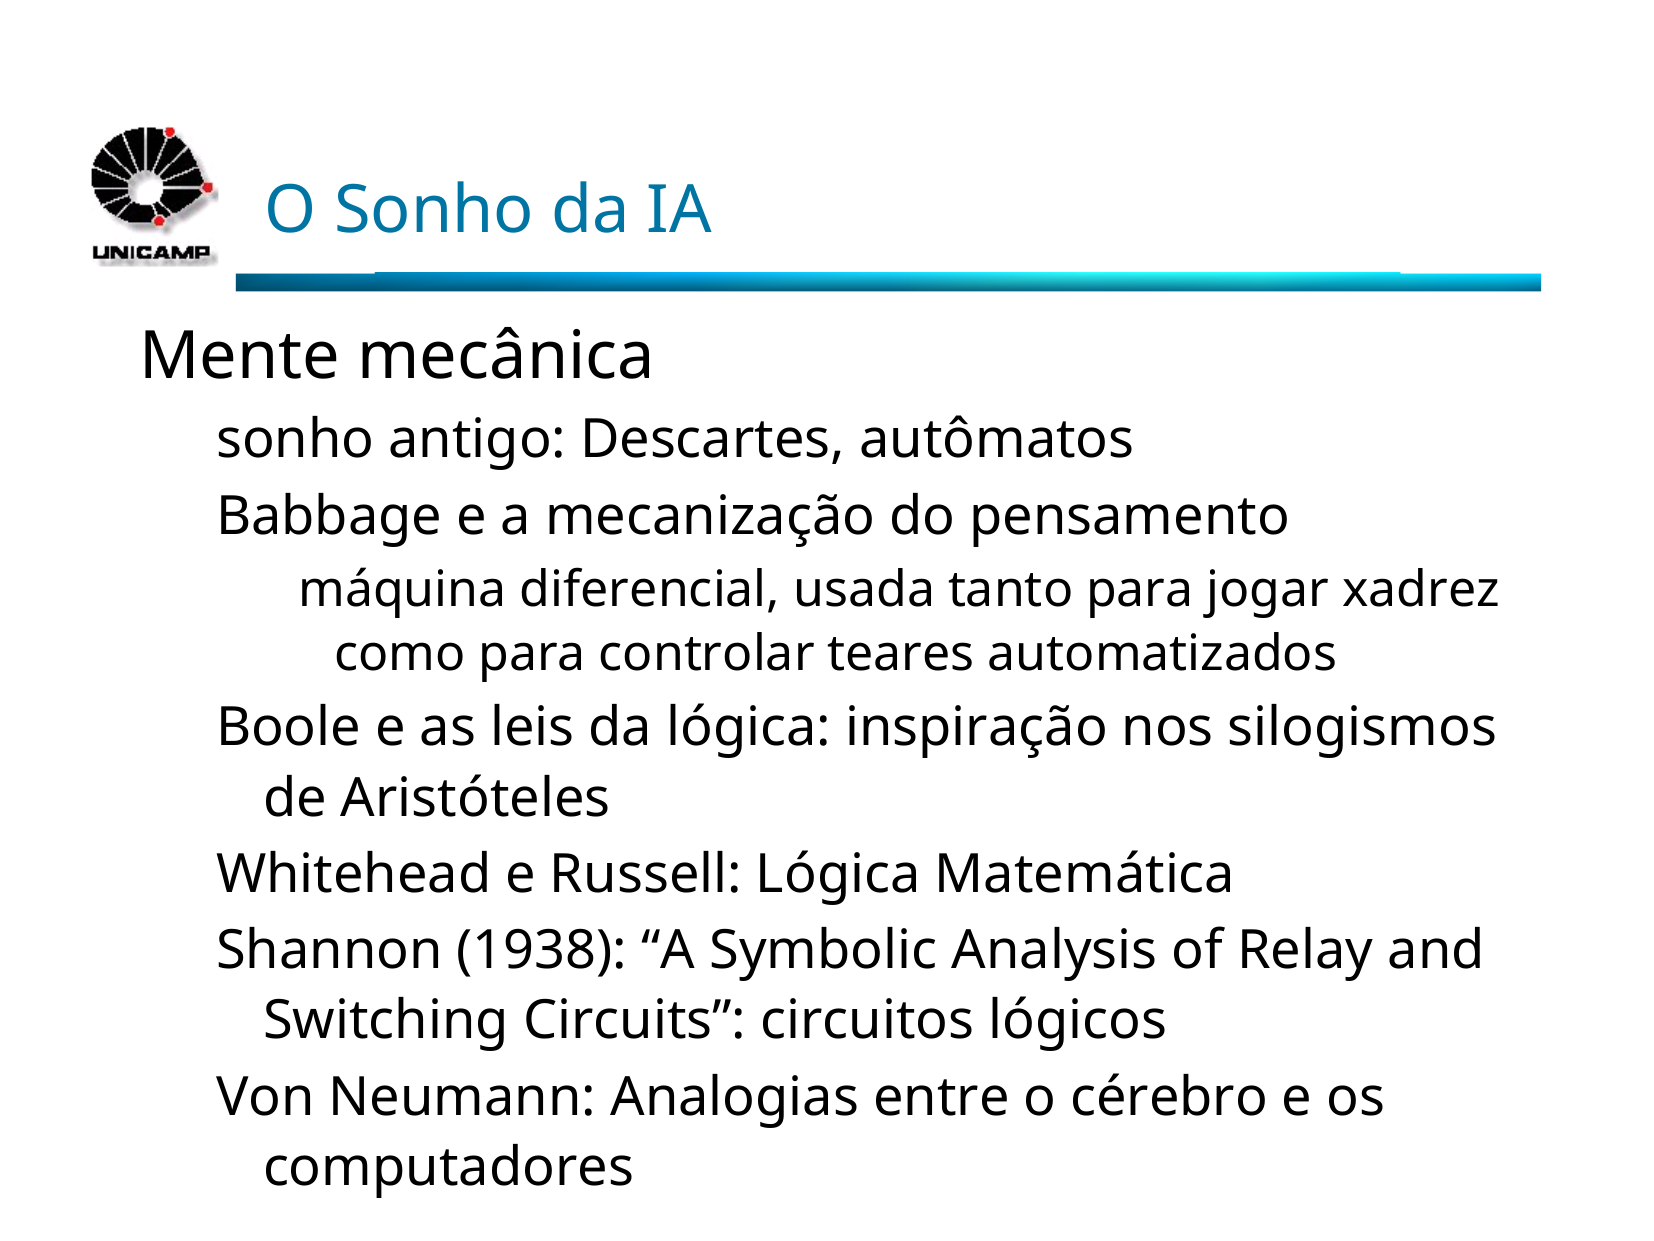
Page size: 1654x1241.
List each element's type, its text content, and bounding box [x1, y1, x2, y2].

picture [125, 272, 1654, 295]
title O Sonho da IA [264, 42, 1534, 250]
list Mente mecânica sonho antigo: Descartes, autômatos Babbage e a mecanização do pensamento máquina diferencial, usada tanto para jogar xadrez como para controlar teares automatizados Boole e as leis da lógica: inspiração nos silogismos de Aristóteles Whitehead e Russell: Lógica Matemática Shannon (1938): “A Symbolic Analysis of Relay and Switching Circuits”: circuitos lógicos Von Neumann: Analogias entre o cérebro e os computadores [121, 309, 1534, 1182]
